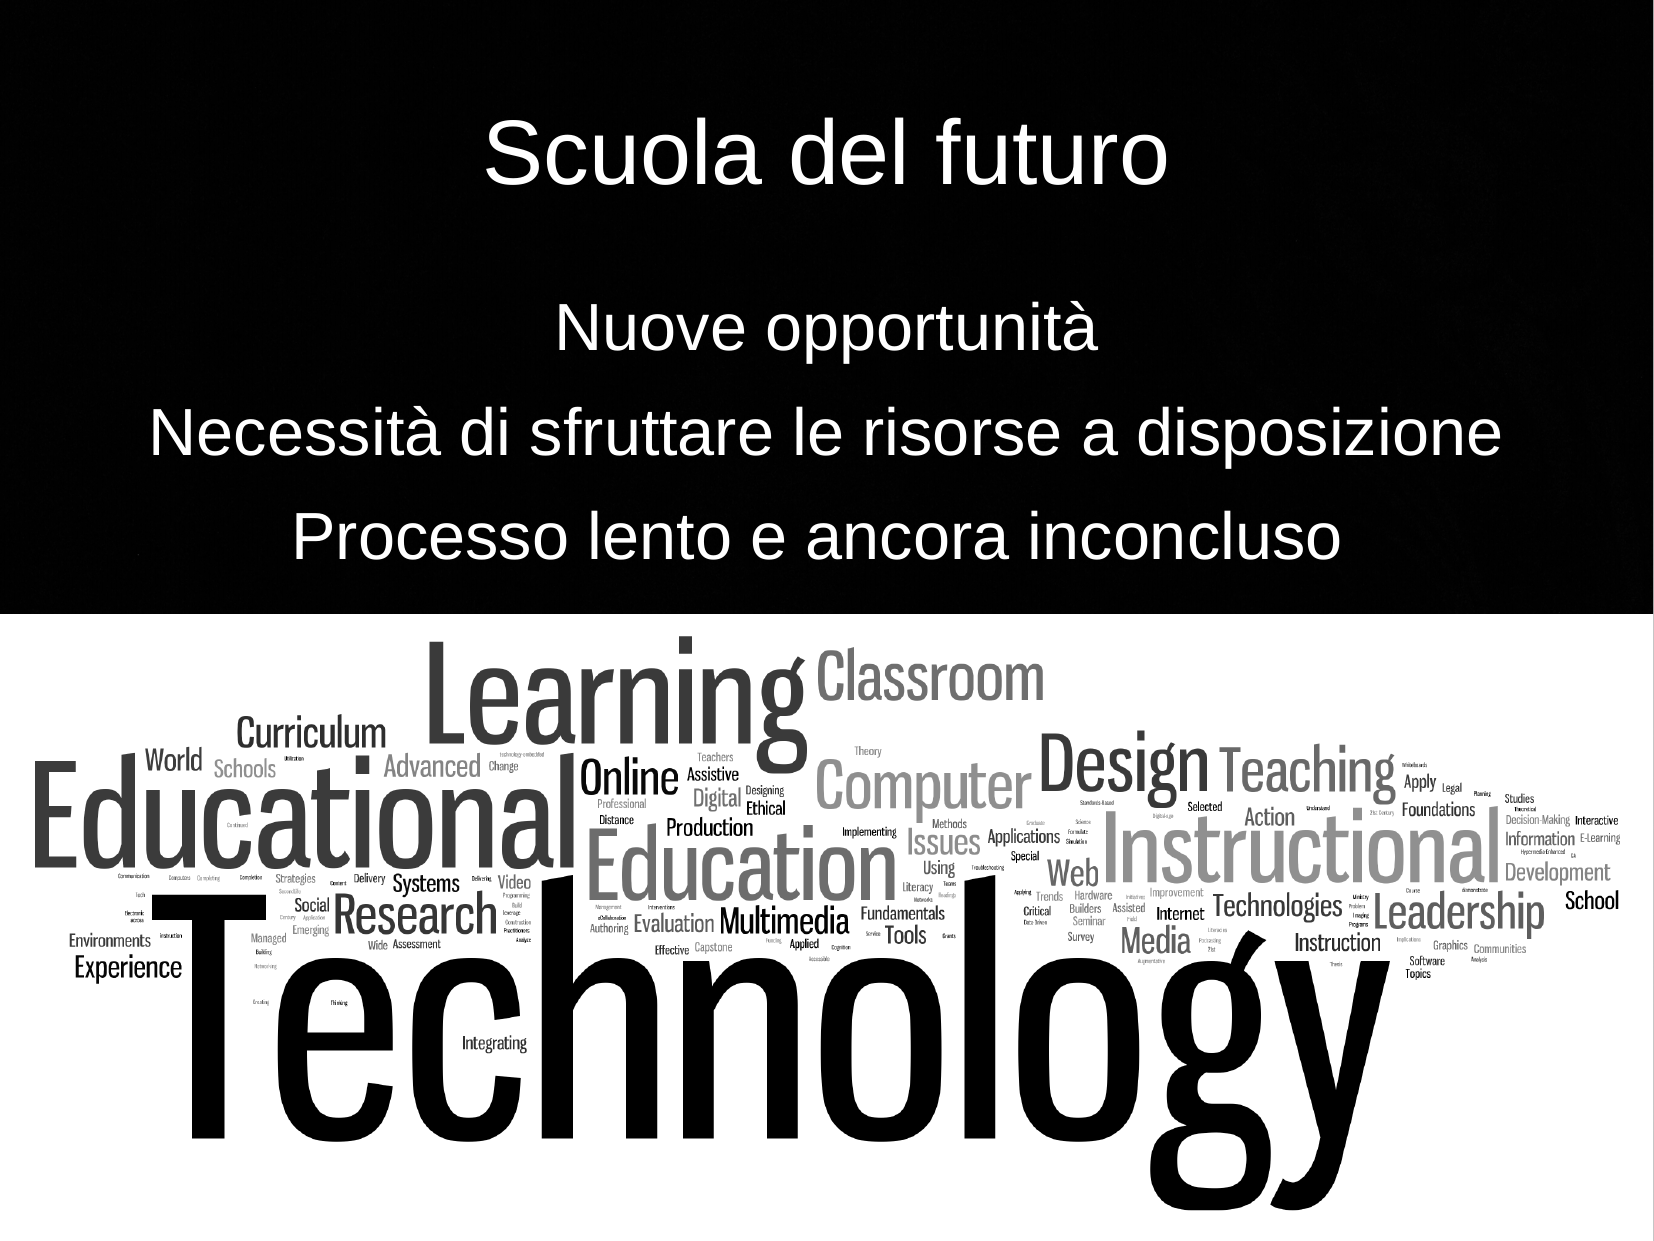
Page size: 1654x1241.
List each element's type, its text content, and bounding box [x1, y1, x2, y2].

list Nuove opportunità Necessità di sfruttare le risorse a disposizione Processo lento e ancora inconcluso [82, 290, 1571, 614]
picture [0, 0, 1654, 1241]
title Scuola del futuro [82, 49, 1571, 257]
